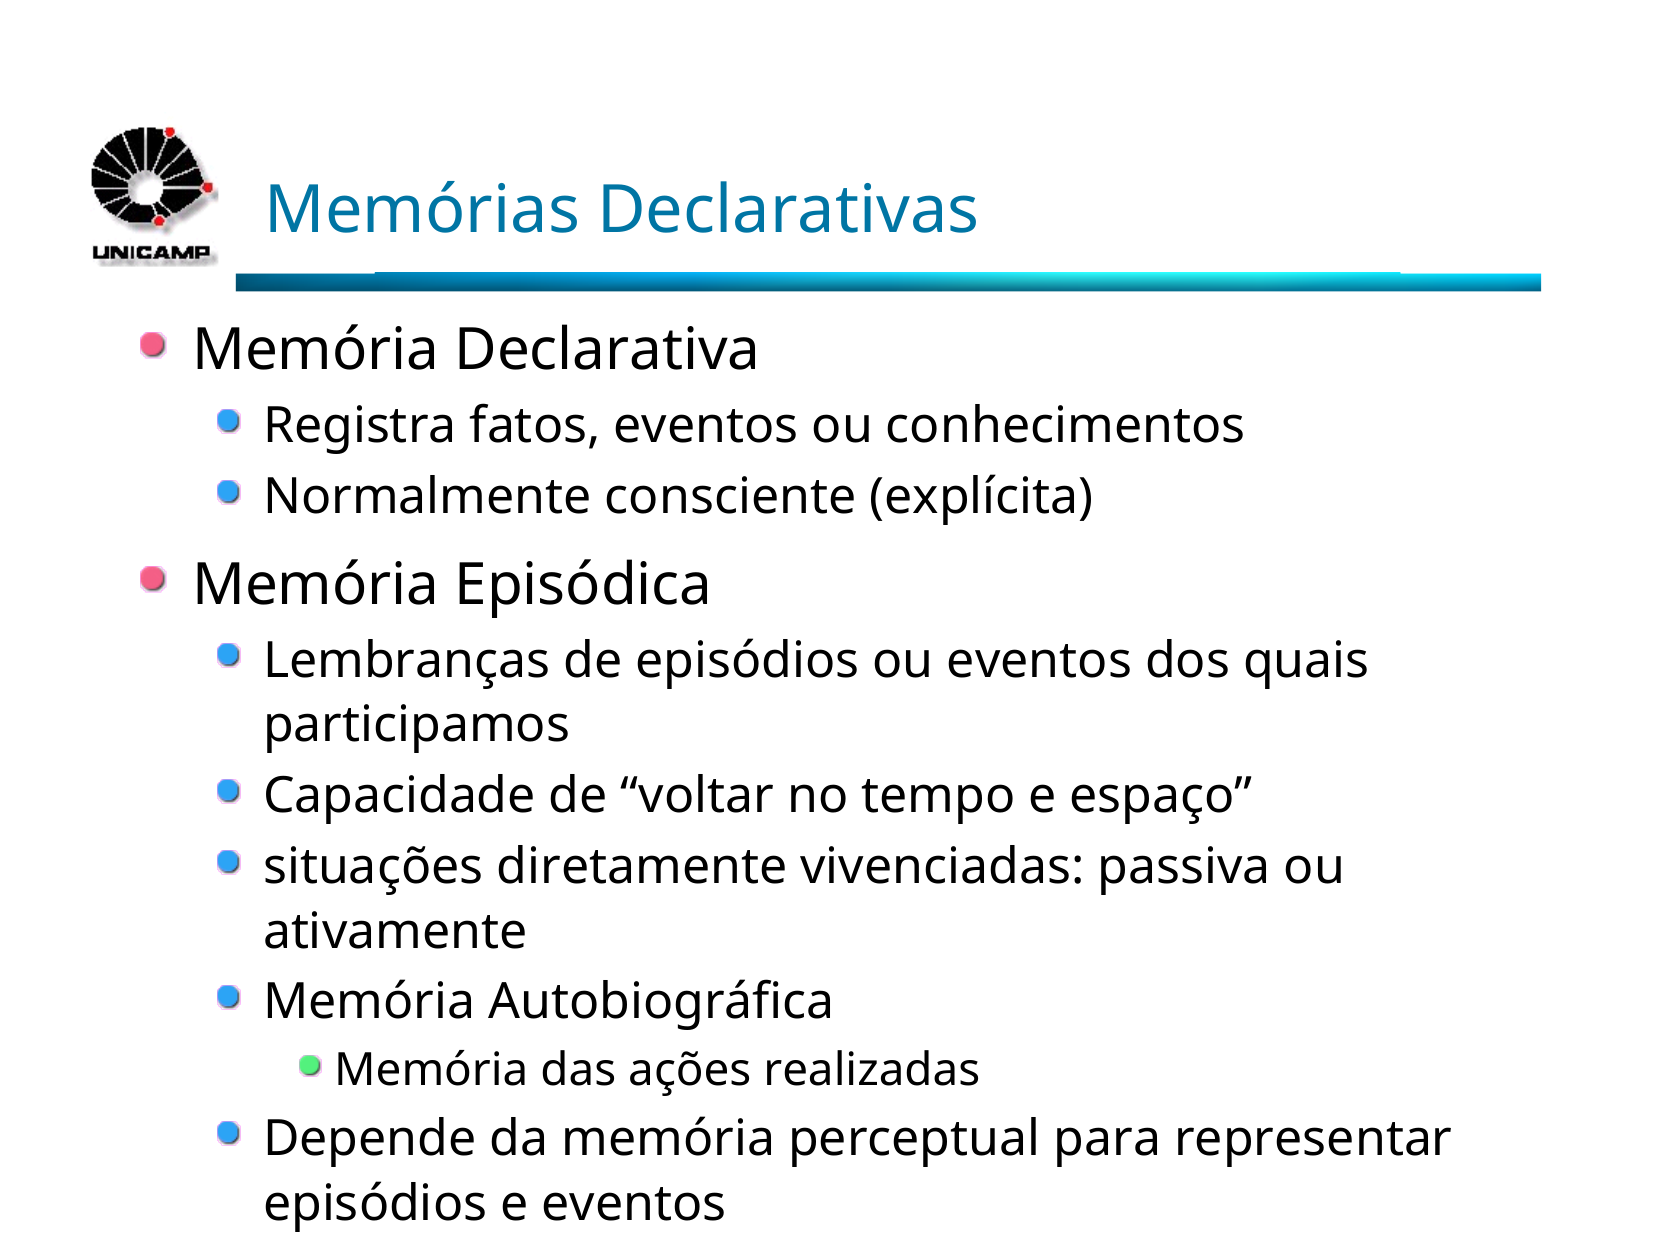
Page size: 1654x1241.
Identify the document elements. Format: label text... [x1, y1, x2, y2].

title Memórias Declarativas [264, 57, 1534, 250]
picture [125, 272, 1654, 295]
list Memória Declarativa Registra fatos, eventos ou conhecimentos Normalmente consciente (explícita) Memória Episódica Lembranças de episódios ou eventos dos quais participamos Capacidade de “voltar no tempo e espaço” situações diretamente vivenciadas: passiva ou ativamente Memória Autobiográfica Memória das ações realizadas Depende da memória perceptual para representar episódios e eventos [121, 309, 1534, 1167]
